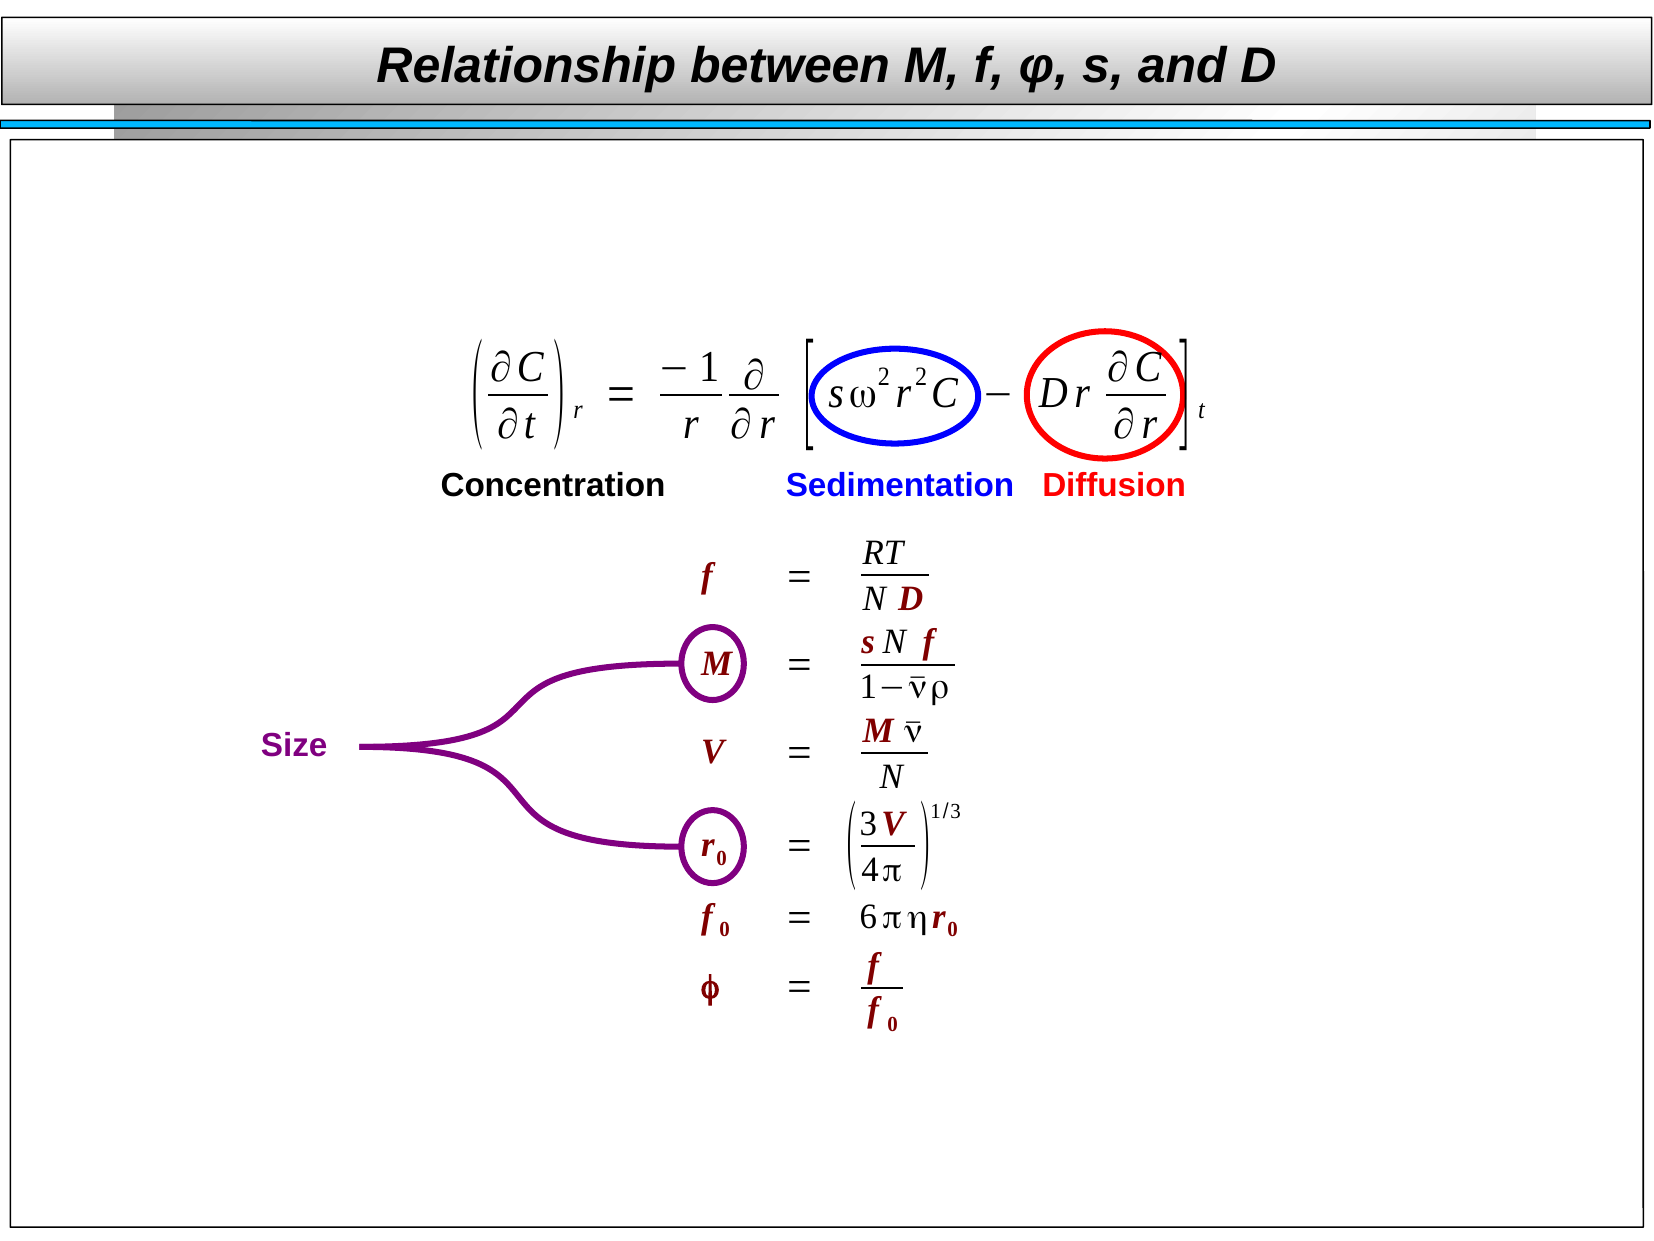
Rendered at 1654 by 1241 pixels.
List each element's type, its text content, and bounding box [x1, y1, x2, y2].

text_box Concentration Sedimentation Diffusion [440, 466, 1187, 504]
chart [687, 814, 740, 880]
text_box [0, 120, 1651, 129]
text_box [10, 139, 1644, 1228]
chart [463, 337, 1214, 453]
text_box Relationship between M, f, φ, s, and D [1, 17, 1652, 105]
text_box Size [260, 726, 360, 768]
chart [687, 524, 967, 1035]
chart [687, 631, 740, 696]
